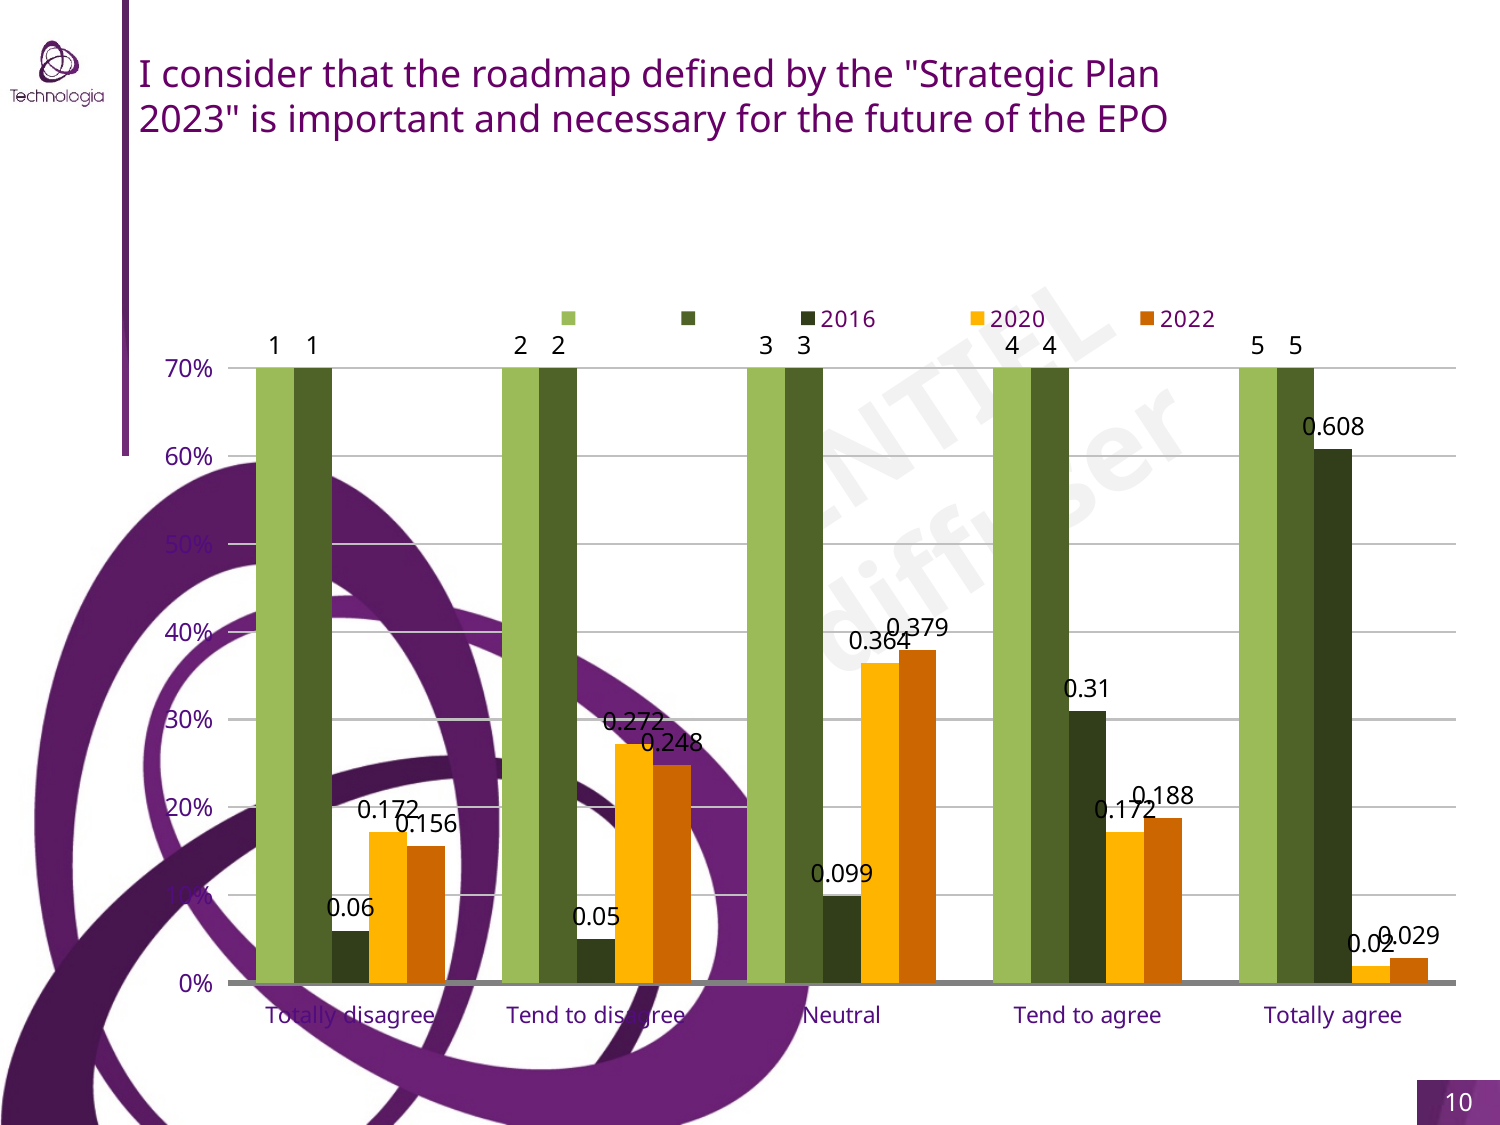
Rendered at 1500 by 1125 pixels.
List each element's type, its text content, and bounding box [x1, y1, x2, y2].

picture [0, 0, 821, 1125]
picture [1417, 1080, 1500, 1125]
chart [123, 215, 1460, 1083]
title I consider that the roadmap defined by the "Strategic Plan 2023" is important and necessary for the future of the EPO [123, 42, 1282, 185]
picture [0, 33, 113, 114]
